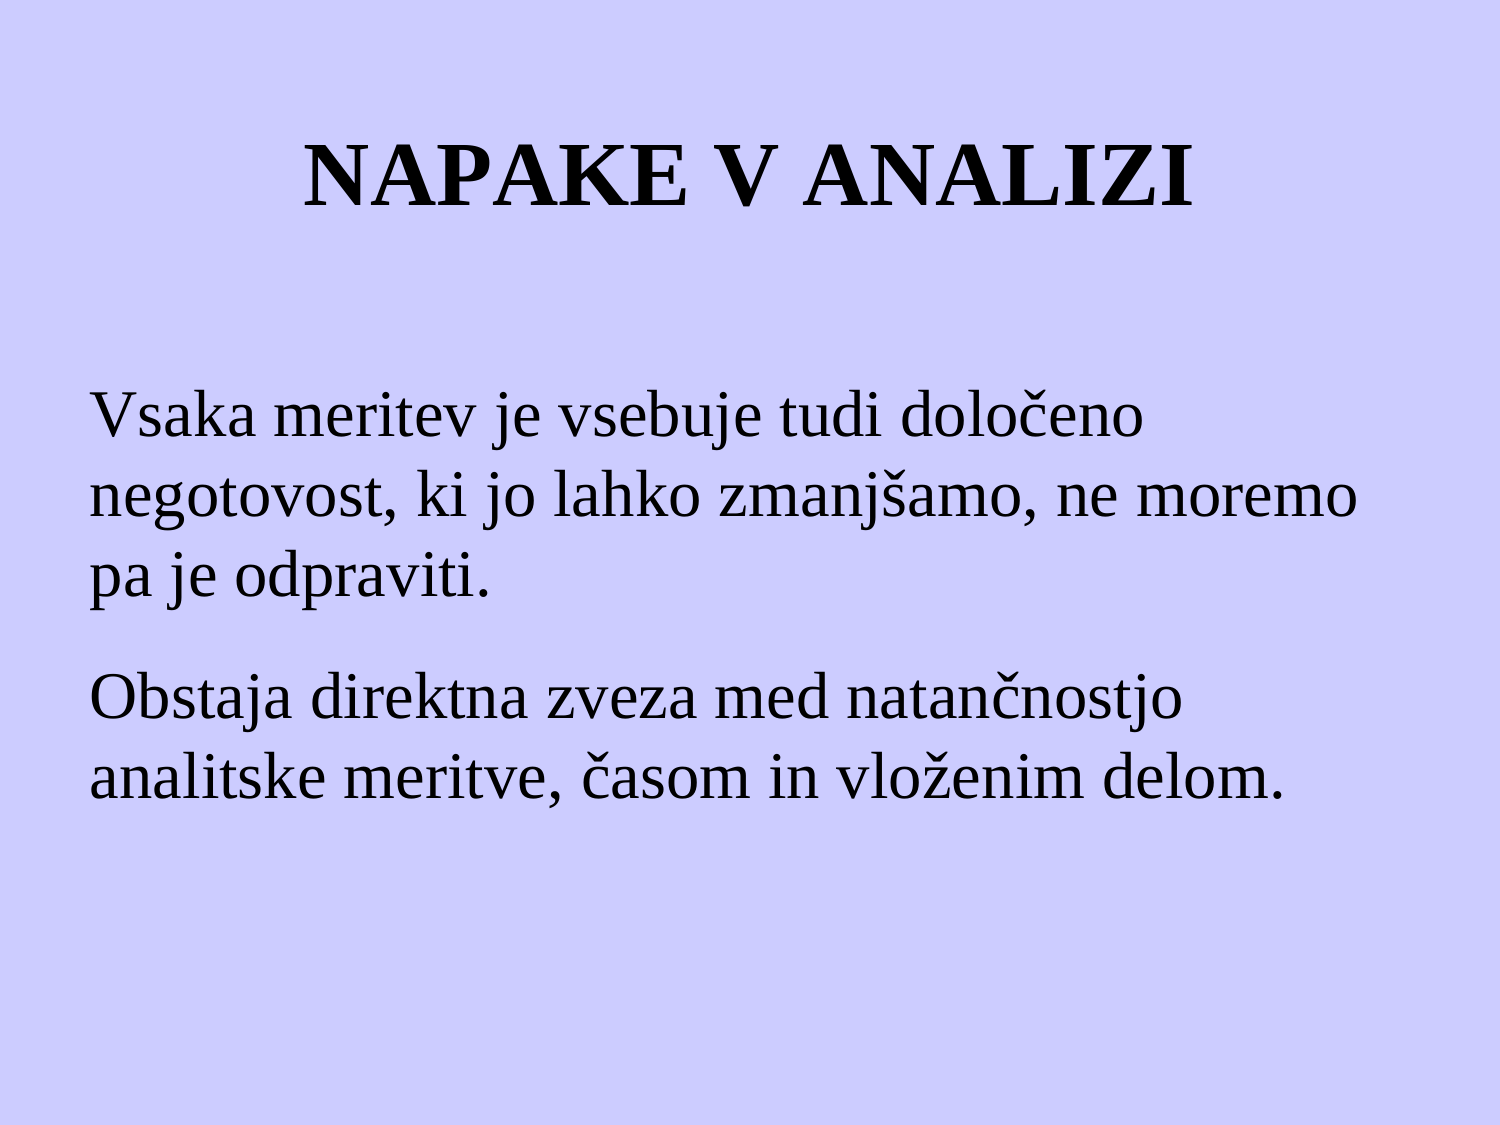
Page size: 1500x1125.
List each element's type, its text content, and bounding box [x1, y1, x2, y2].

text_box Vsaka meritev je vsebuje tudi določeno negotovost, ki jo lahko zmanjšamo, ne moremo pa je odpraviti. Obstaja direktna zveza med natančnostjo analitske meritve, časom in vloženim delom. [74, 362, 1400, 820]
title NAPAKE V ANALIZI [112, 74, 1388, 263]
